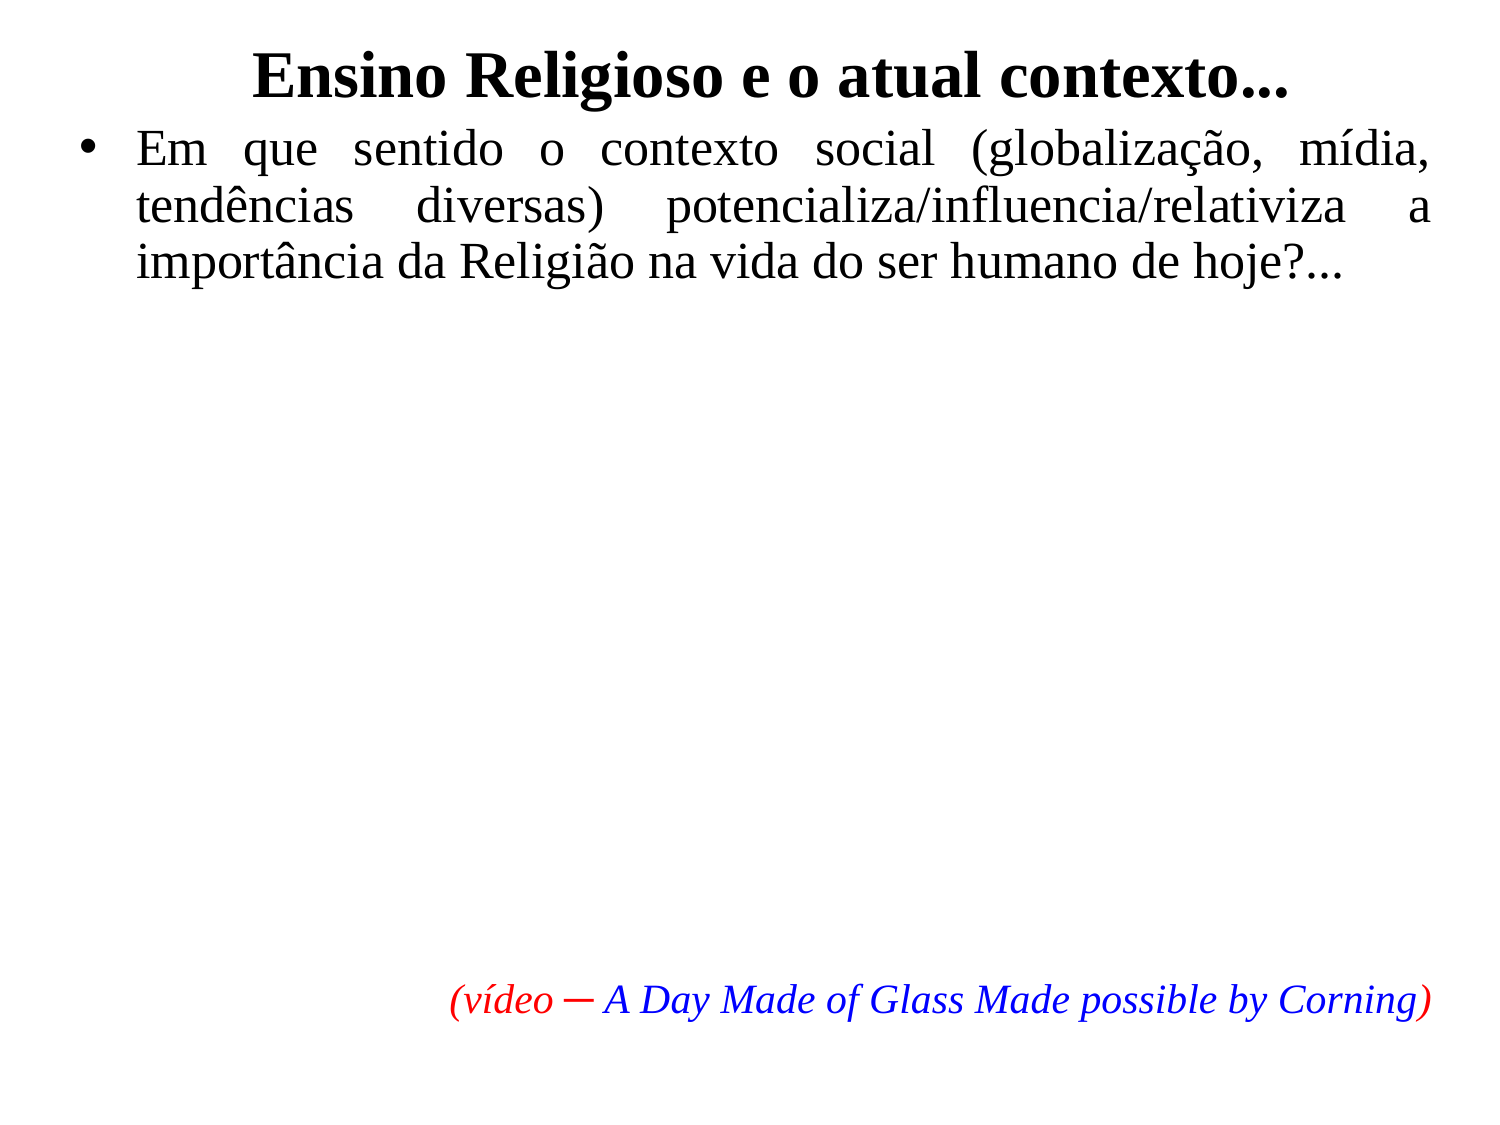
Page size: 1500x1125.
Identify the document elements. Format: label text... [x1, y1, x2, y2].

list Em que sentido o contexto social (globalização, mídia, tendências diversas) potencializa/influencia/relativiza a importância da Religião na vida do ser humano de hoje?... (vídeo ─ A Day Made of Glass Made possible by Corning) [64, 113, 1447, 1071]
title Ensino Religioso e o atual contexto... [112, 23, 1432, 113]
